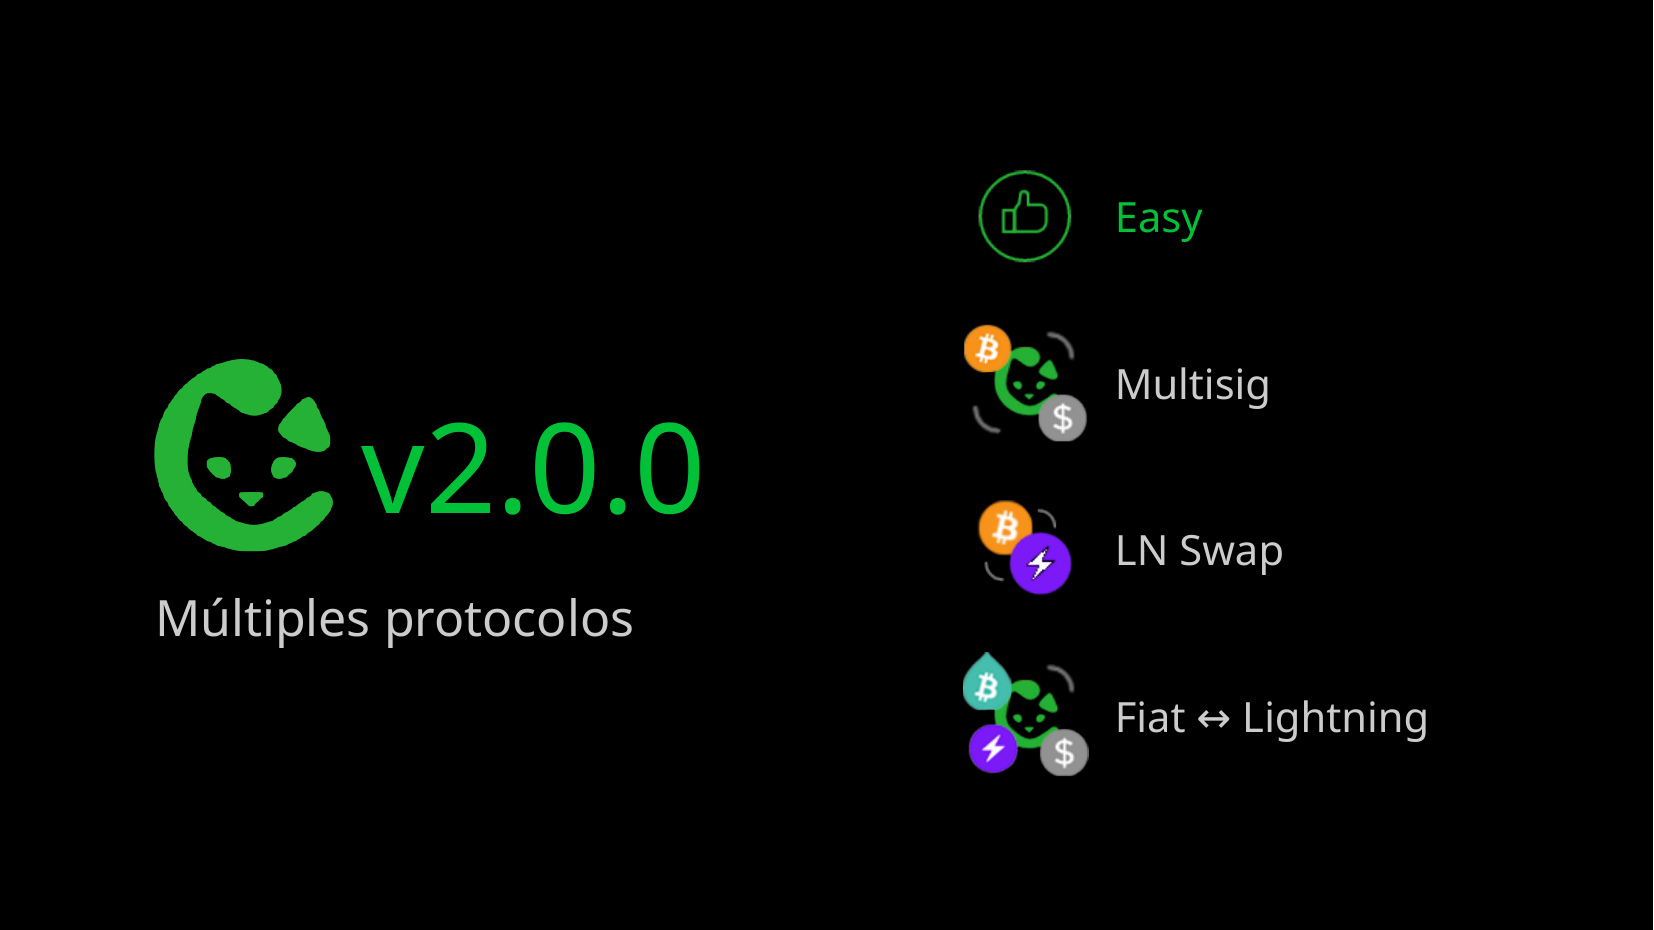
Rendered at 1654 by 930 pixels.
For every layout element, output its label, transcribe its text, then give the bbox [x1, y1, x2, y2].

picture [975, 485, 1077, 611]
picture [154, 359, 339, 571]
text_box LN Swap [1100, 513, 1491, 583]
text_box Fiat ↔ Lightning [1100, 680, 1491, 750]
picture [976, 152, 1076, 278]
text_box v2.0.0 [346, 341, 744, 575]
picture [963, 652, 1089, 778]
picture [963, 319, 1089, 445]
text_box Múltiples protocolos [140, 575, 769, 801]
text_box Multisig [1100, 347, 1491, 417]
text_box Easy [1099, 180, 1491, 250]
